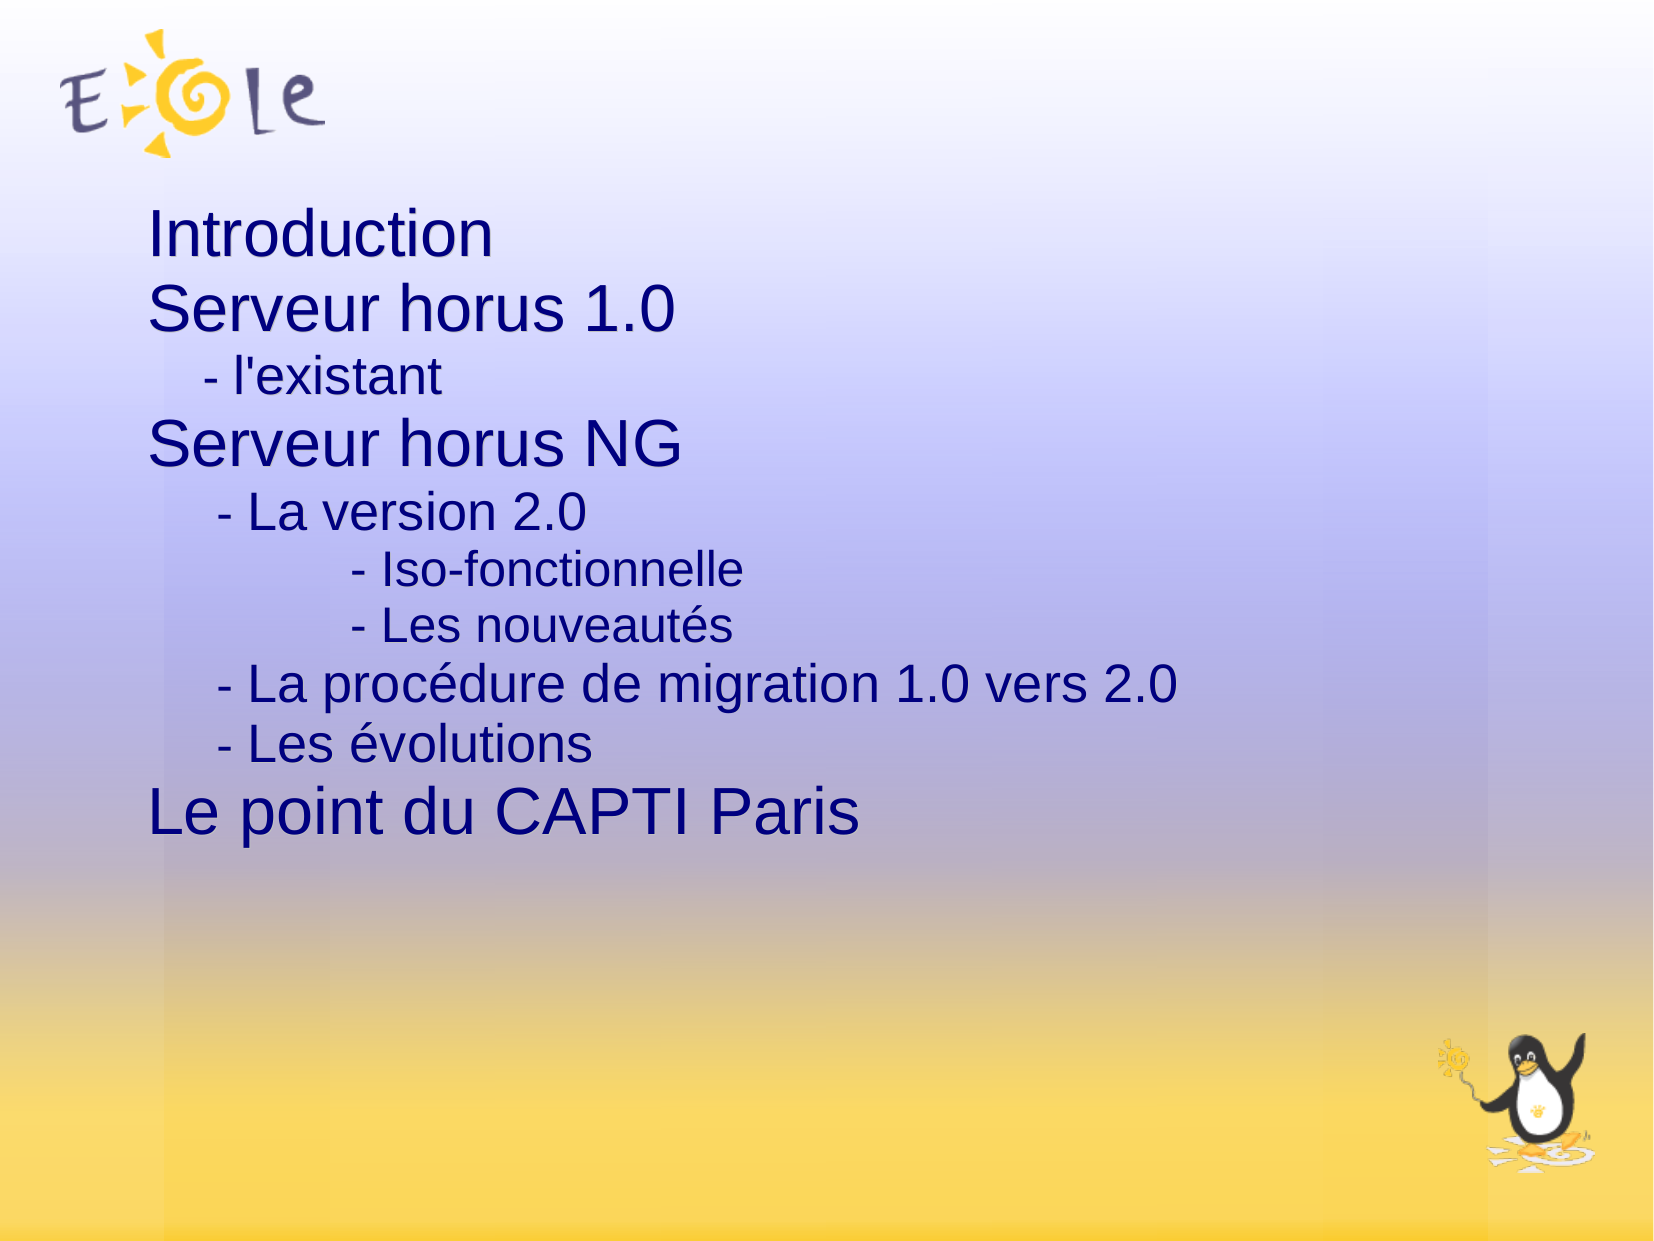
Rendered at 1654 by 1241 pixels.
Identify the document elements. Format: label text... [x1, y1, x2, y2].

picture [0, 0, 1654, 1241]
text_box Introduction Serveur horus 1.0 - l'existant Serveur horus NG - La version 2.0 - Iso-fonctionnelle - Les nouveautés - La procédure de migration 1.0 vers 2.0 - Les évolutions Le point du CAPTI Paris [113, 188, 1595, 1128]
